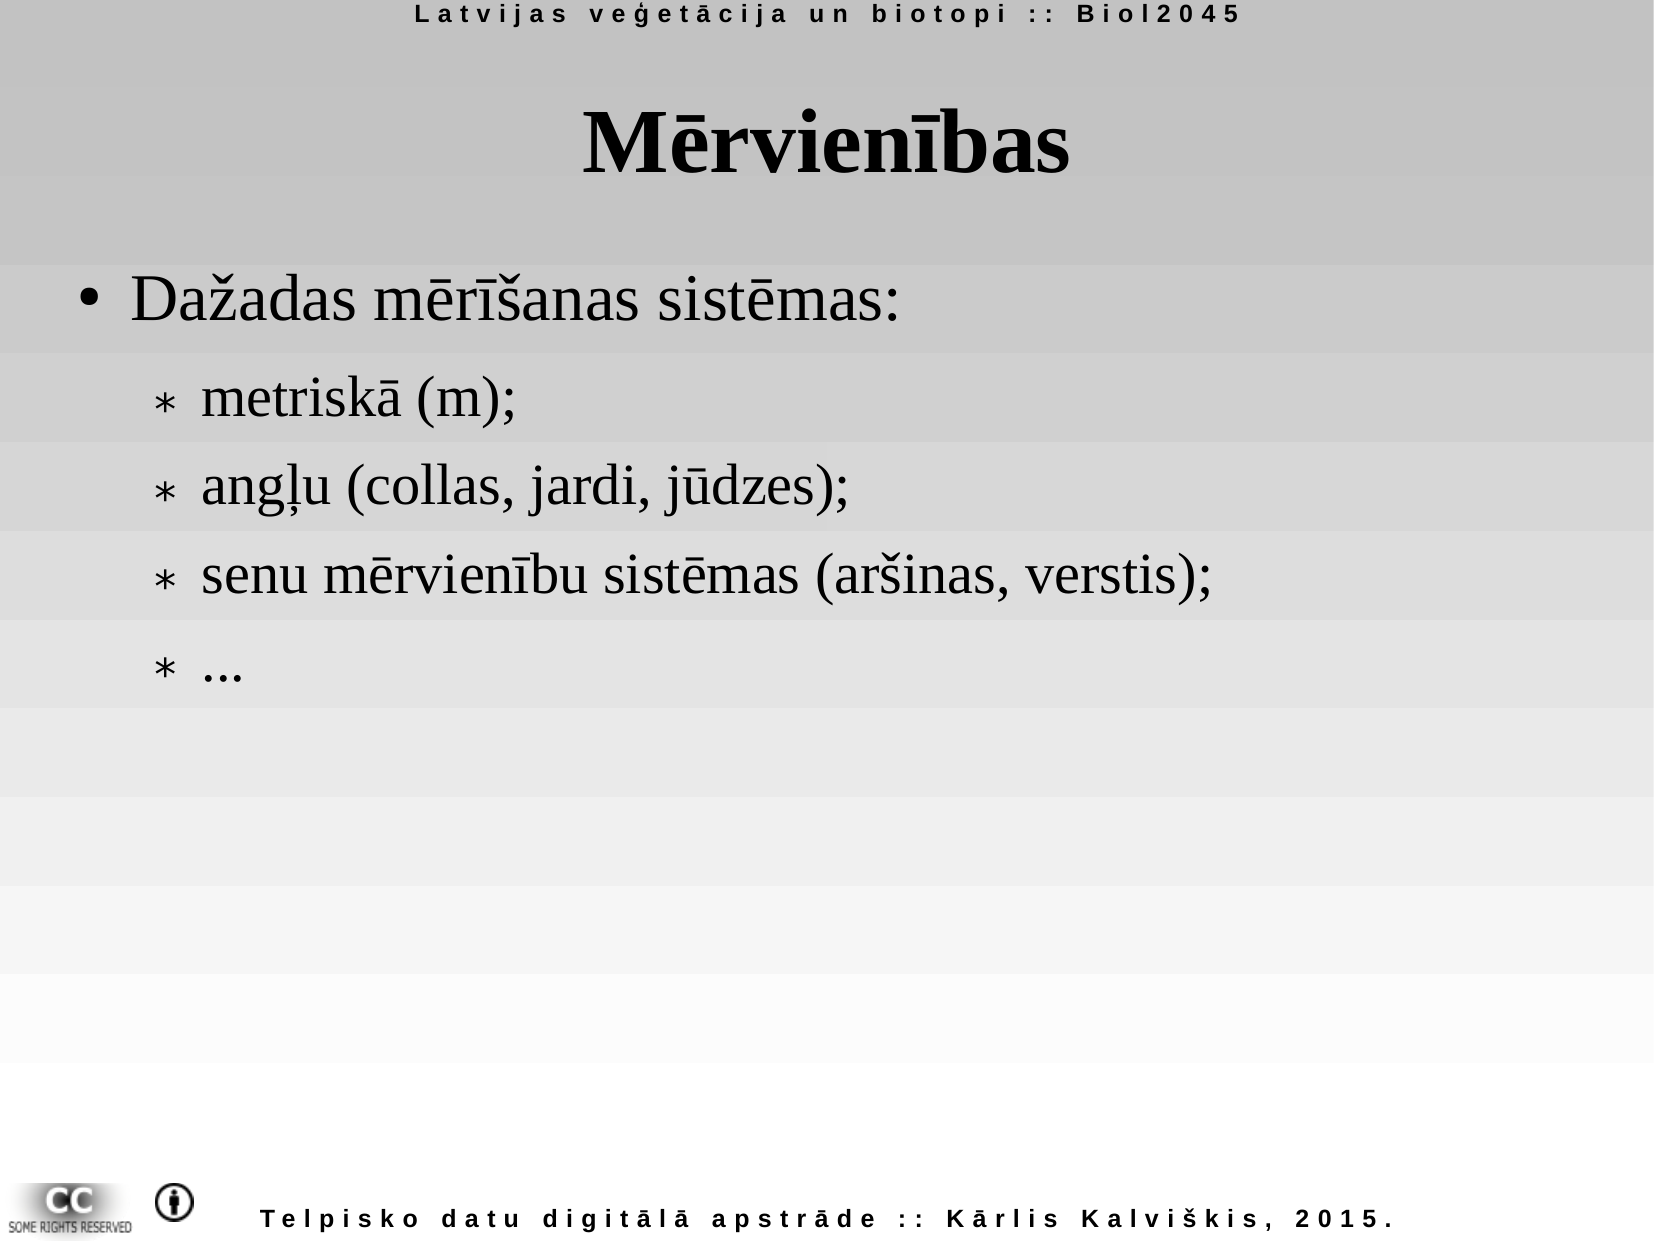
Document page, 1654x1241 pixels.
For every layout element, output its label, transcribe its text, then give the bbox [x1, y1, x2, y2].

list Dažadas mērīšanas sistēmas: metriskā (m); angļu (collas, jardi, jūdzes); senu mērvienību sistēmas (aršinas, verstis); ... [59, 261, 1596, 1175]
title Mērvienības [59, 37, 1596, 246]
picture [0, 0, 1654, 1241]
